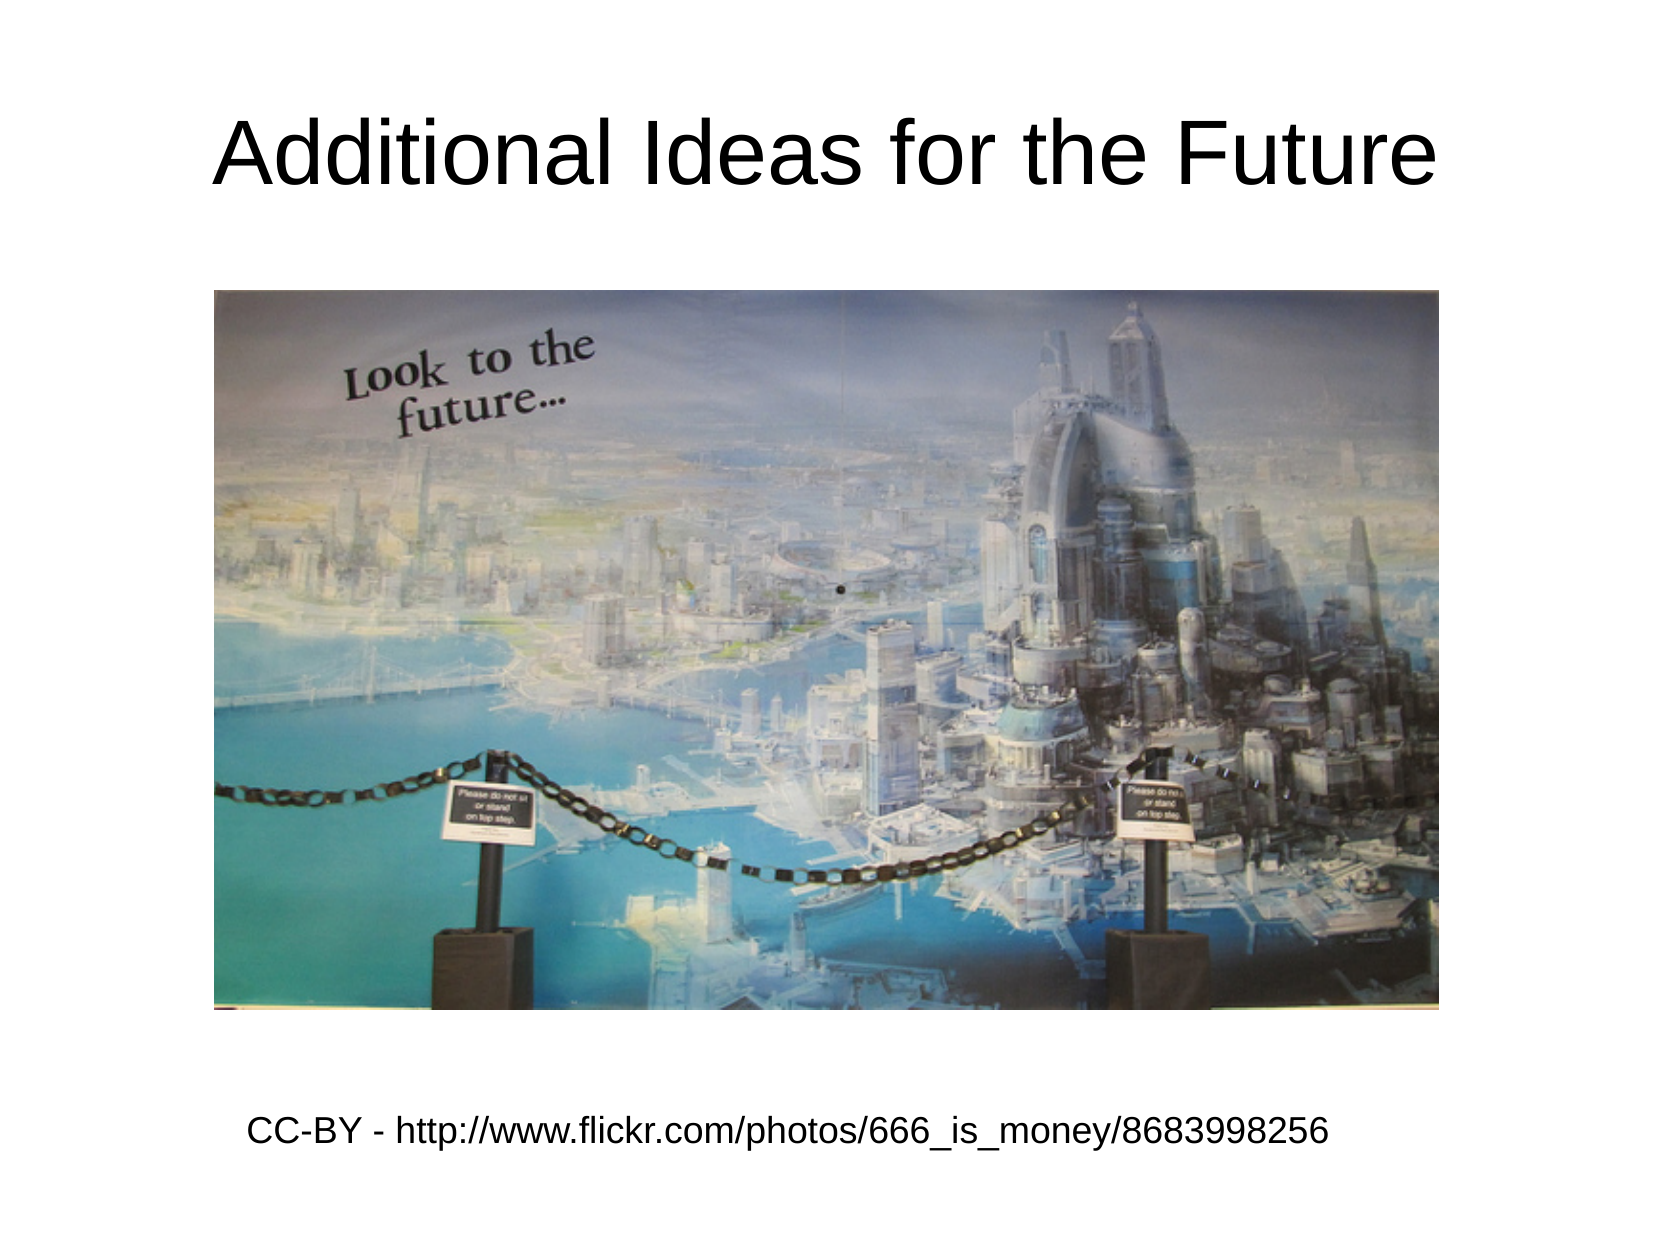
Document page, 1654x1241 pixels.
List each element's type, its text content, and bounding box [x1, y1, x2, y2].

picture [214, 290, 1439, 1007]
title Additional Ideas for the Future [82, 49, 1571, 257]
title CC-BY - http://www.flickr.com/photos/666_is_money/8683998256 [56, 1007, 1546, 1216]
